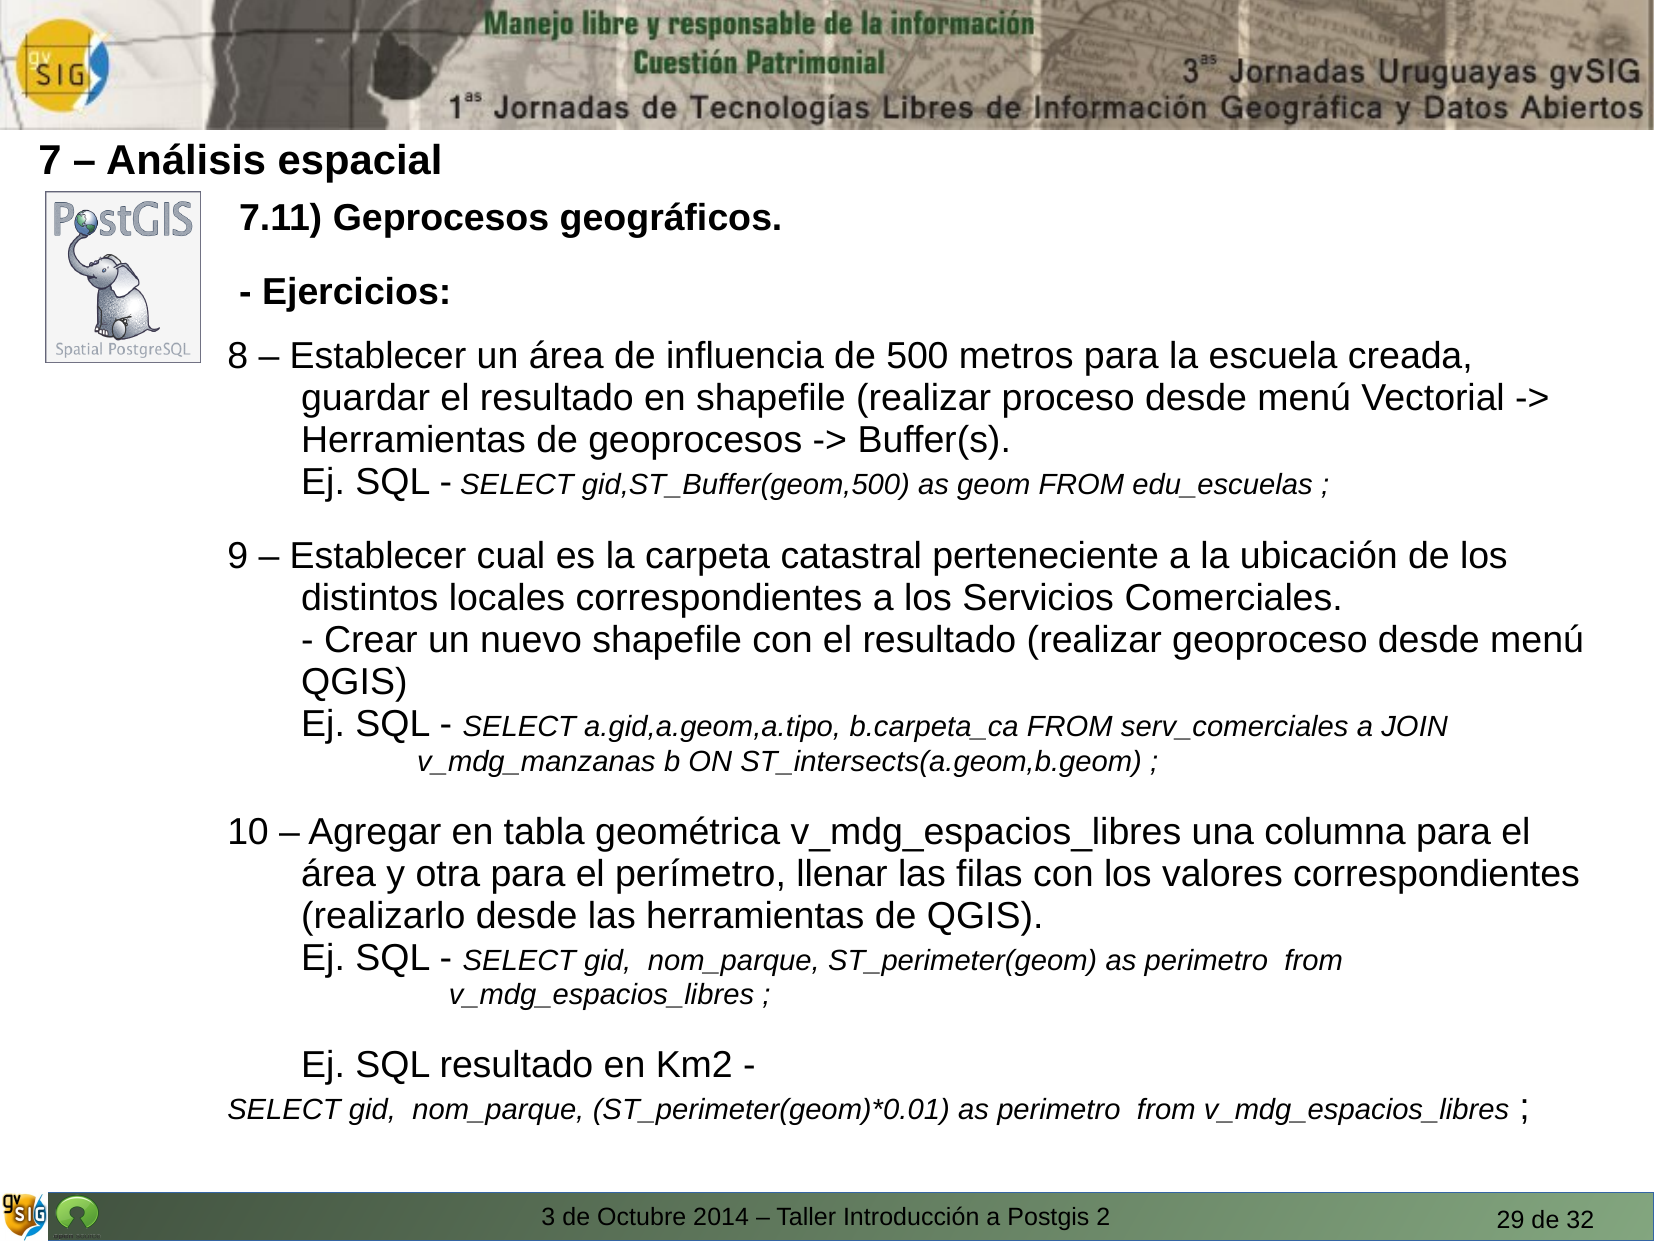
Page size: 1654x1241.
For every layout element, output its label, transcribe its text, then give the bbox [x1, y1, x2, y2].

picture [0, 1192, 107, 1241]
picture [0, 0, 1654, 130]
text_box 3 de Octubre 2014 – Taller Introducción a Postgis 2 [107, 1192, 1481, 1241]
text_box 8 – Establecer un área de influencia de 500 metros para la escuela creada, guardar el resultado en shapefile (realizar proceso desde menú Vectorial -> Herramientas de geoprocesos -> Buffer(s). Ej. SQL - SELECT gid,ST_Buffer(geom,500) as geom FROM edu_escuelas ; 9 – Establecer cual es la carpeta catastral perteneciente a la ubicación de los distintos locales correspondientes a los Servicios Comerciales. - Crear un nuevo shapefile con el resultado (realizar geoproceso desde menú QGIS) Ej. SQL - SELECT a.gid,a.geom,a.tipo, b.carpeta_ca FROM serv_comerciales a JOIN v_mdg_manzanas b ON ST_intersects(a.geom,b.geom) ; 10 – Agregar en tabla geométrica v_mdg_espacios_libres una columna para el área y otra para el perímetro, llenar las filas con los valores correspondientes (realizarlo desde las herramientas de QGIS). Ej. SQL - SELECT gid, nom_parque, ST_perimeter(geom) as perimetro from v_mdg_espacios_libres ; Ej. SQL resultado en Km2 - SELECT gid, nom_parque, (ST_perimeter(geom)*0.01) as perimetro from v_mdg_espacios_libres ; [212, 326, 1607, 1220]
text_box 7 – Análisis espacial [23, 129, 1630, 192]
text_box 7.11) Geprocesos geográficos. [224, 188, 1619, 288]
picture [45, 191, 201, 363]
text_box - Ejercicios: [224, 263, 473, 326]
text_box <número> de 32 [1481, 1198, 1654, 1241]
